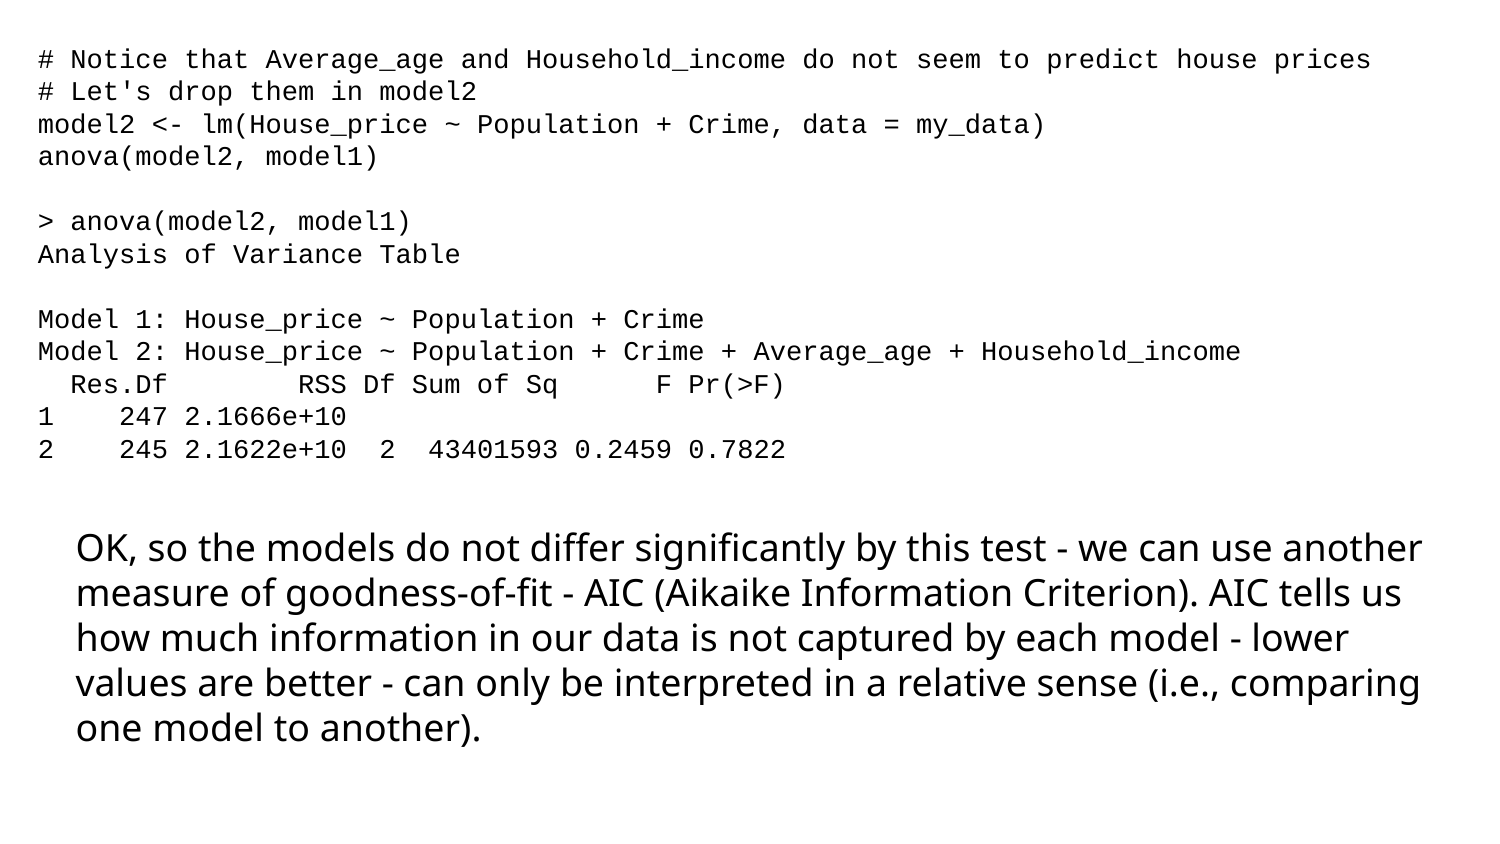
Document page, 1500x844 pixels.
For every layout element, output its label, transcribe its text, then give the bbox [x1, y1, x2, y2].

text_box OK, so the models do not differ significantly by this test - we can use another measure of goodness-of-fit - AIC (Aikaike Information Criterion). AIC tells us how much information in our data is not captured by each model - lower values are better - can only be interpreted in a relative sense (i.e., comparing one model to another). [60, 509, 1455, 818]
text_box # Notice that Average_age and Household_income do not seem to predict house prices # Let's drop them in model2 model2 <- lm(House_price ~ Population + Crime, data = my_data) anova(model2, model1) > anova(model2, model1) Analysis of Variance Table Model 1: House_price ~ Population + Crime Model 2: House_price ~ Population + Crime + Average_age + Household_income Res.Df RSS Df Sum of Sq F Pr(>F) 1 247 2.1666e+10 2 245 2.1622e+10 2 43401593 0.2459 0.7822 [22, 26, 1475, 544]
